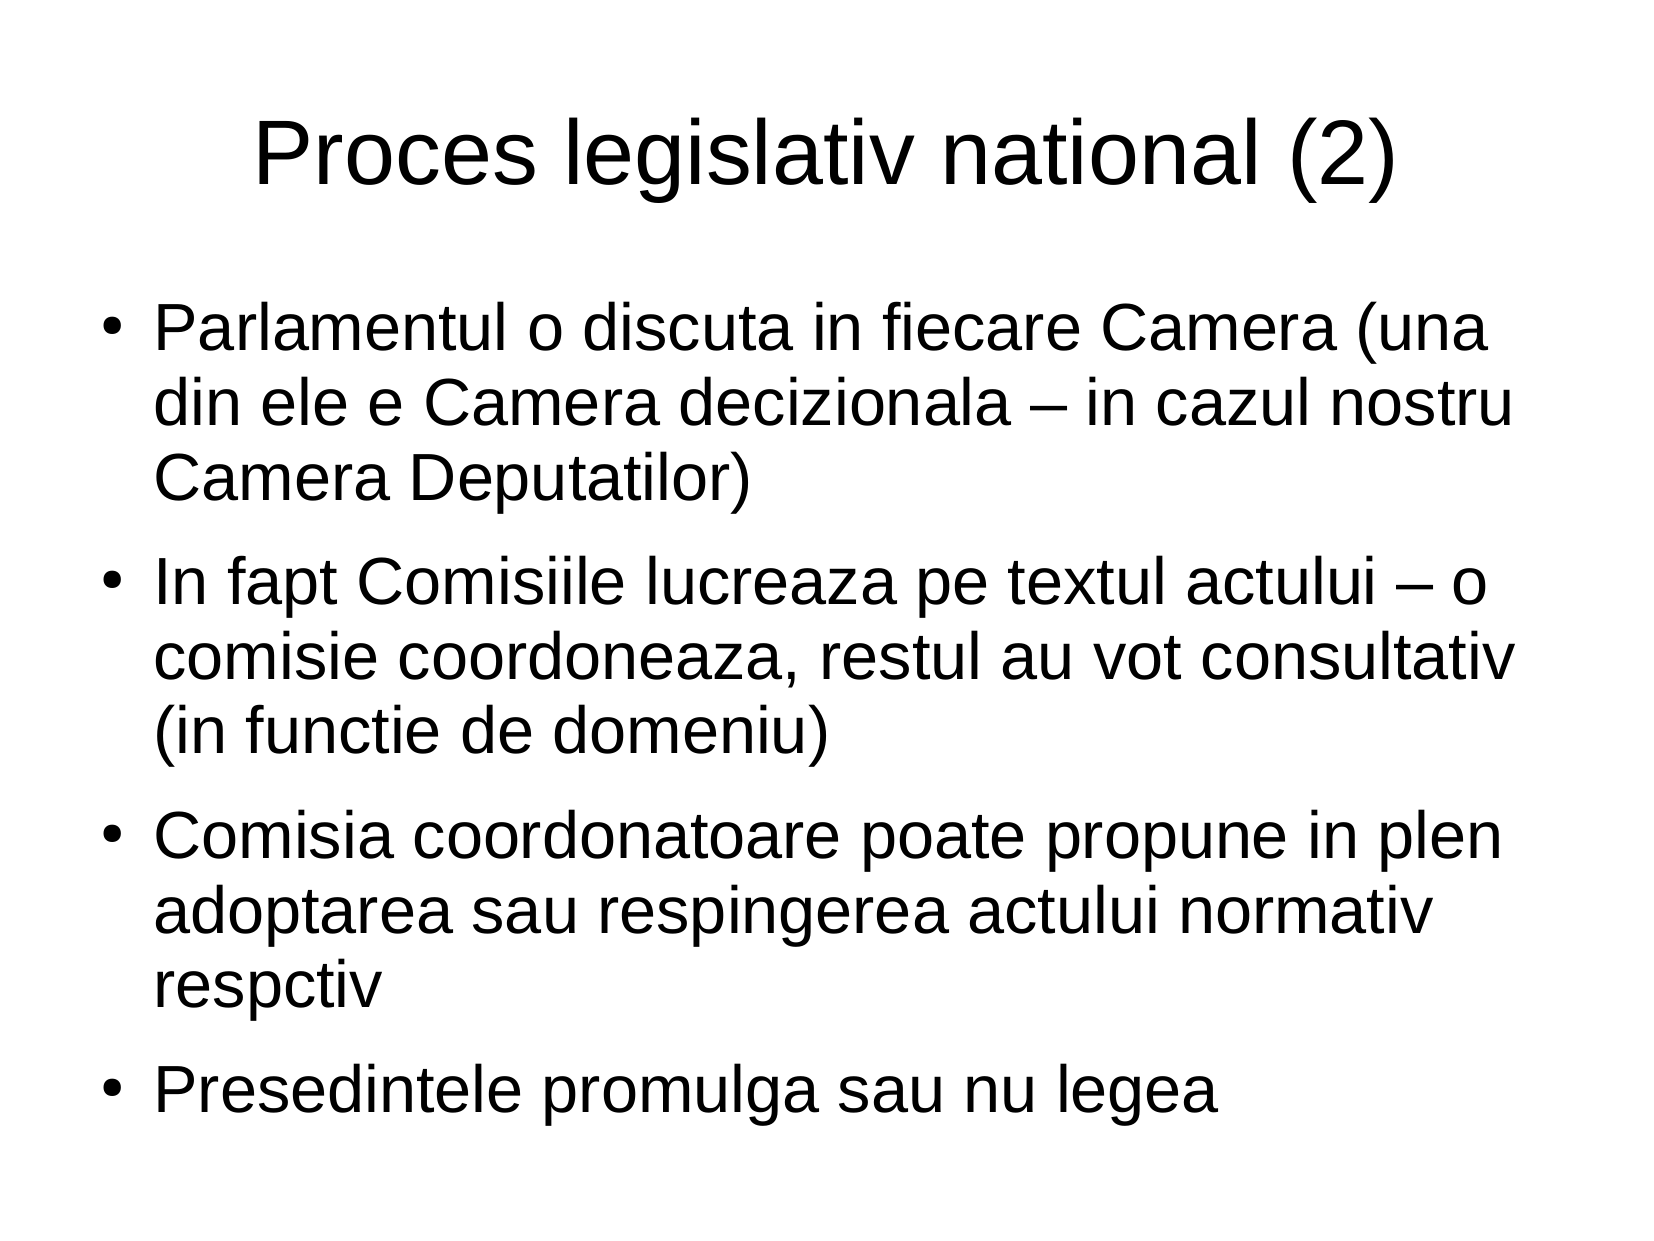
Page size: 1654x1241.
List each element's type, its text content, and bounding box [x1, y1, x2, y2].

title Proces legislativ national (2) [82, 49, 1571, 257]
list Parlamentul o discuta in fiecare Camera (una din ele e Camera decizionala – in cazul nostru Camera Deputatilor) In fapt Comisiile lucreaza pe textul actului – o comisie coordoneaza, restul au vot consultativ (in functie de domeniu) Comisia coordonatoare poate propune in plen adoptarea sau respingerea actului normativ respctiv Presedintele promulga sau nu legea [82, 290, 1571, 1122]
